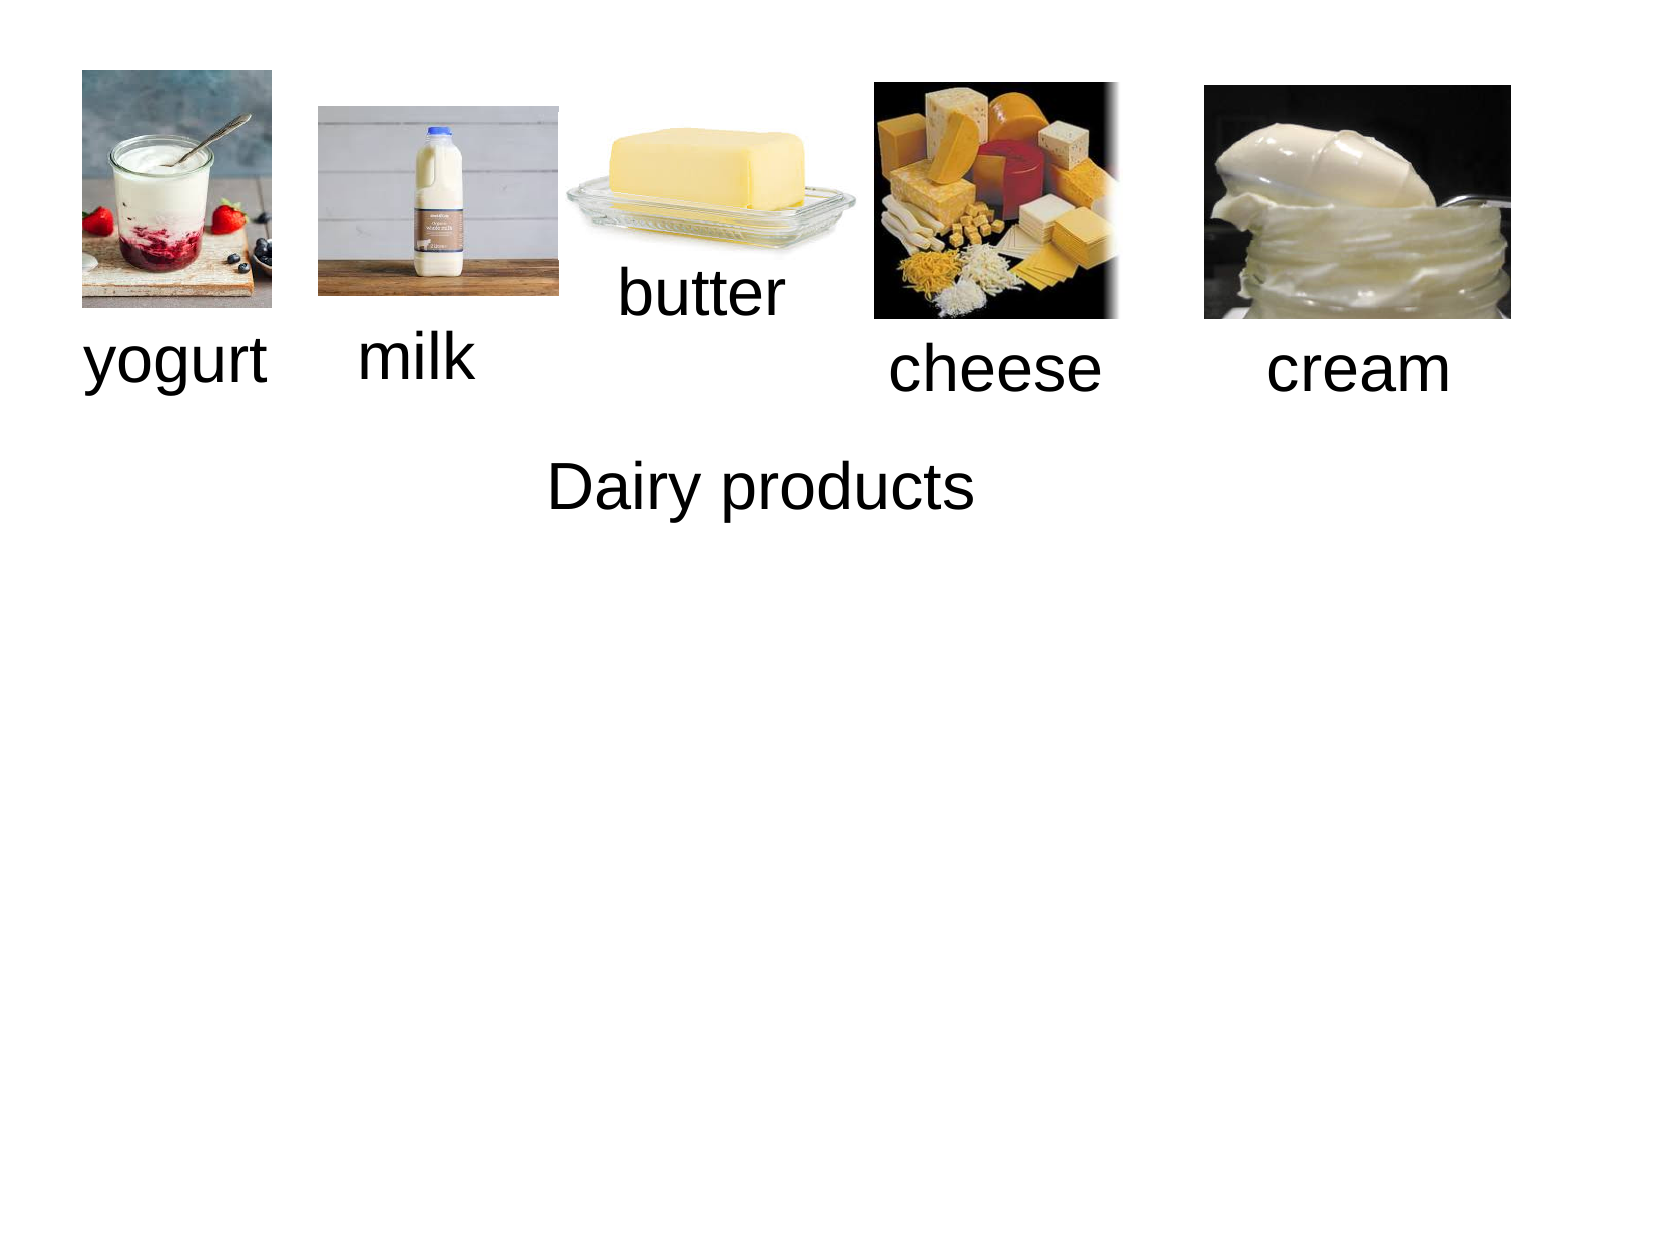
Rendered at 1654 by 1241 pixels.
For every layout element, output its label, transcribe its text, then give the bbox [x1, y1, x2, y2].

text_box cheese [874, 323, 1170, 414]
text_box cream [1251, 323, 1536, 414]
picture [1204, 85, 1511, 319]
text_box yogurt [68, 314, 284, 405]
picture [82, 70, 272, 308]
text_box Dairy products [531, 441, 1028, 532]
picture [874, 82, 1123, 319]
text_box milk [342, 311, 567, 402]
text_box butter [602, 248, 863, 338]
picture [318, 106, 863, 296]
